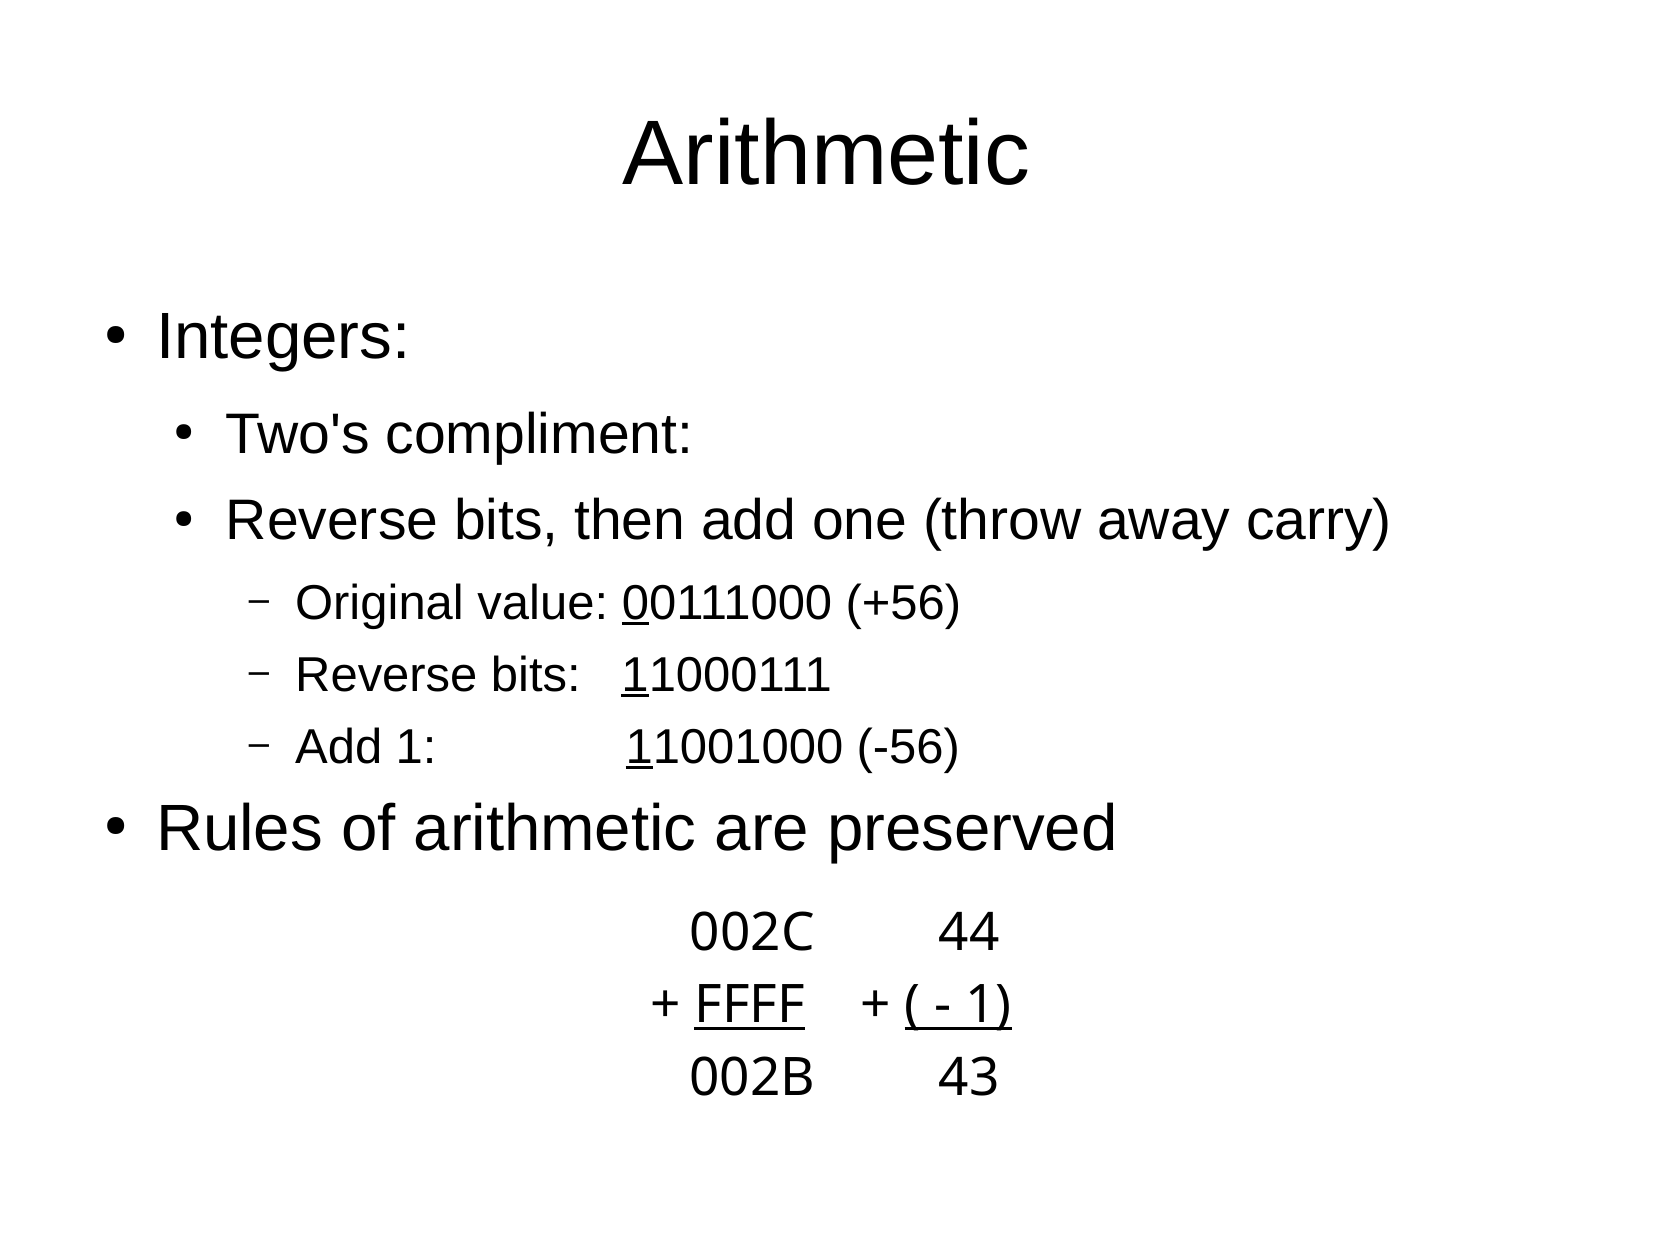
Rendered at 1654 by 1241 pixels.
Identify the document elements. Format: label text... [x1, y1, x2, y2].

list Integers: Two's compliment: Reverse bits, then add one (throw away carry) Original value: 00111000 (+56) Reverse bits: 11000111 Add 1: 11001000 (-56) Rules of arithmetic are preserved 002C 44 + FFFF + ( - 1) 002B 43 [86, 300, 1576, 1119]
title Arithmetic [82, 49, 1571, 257]
